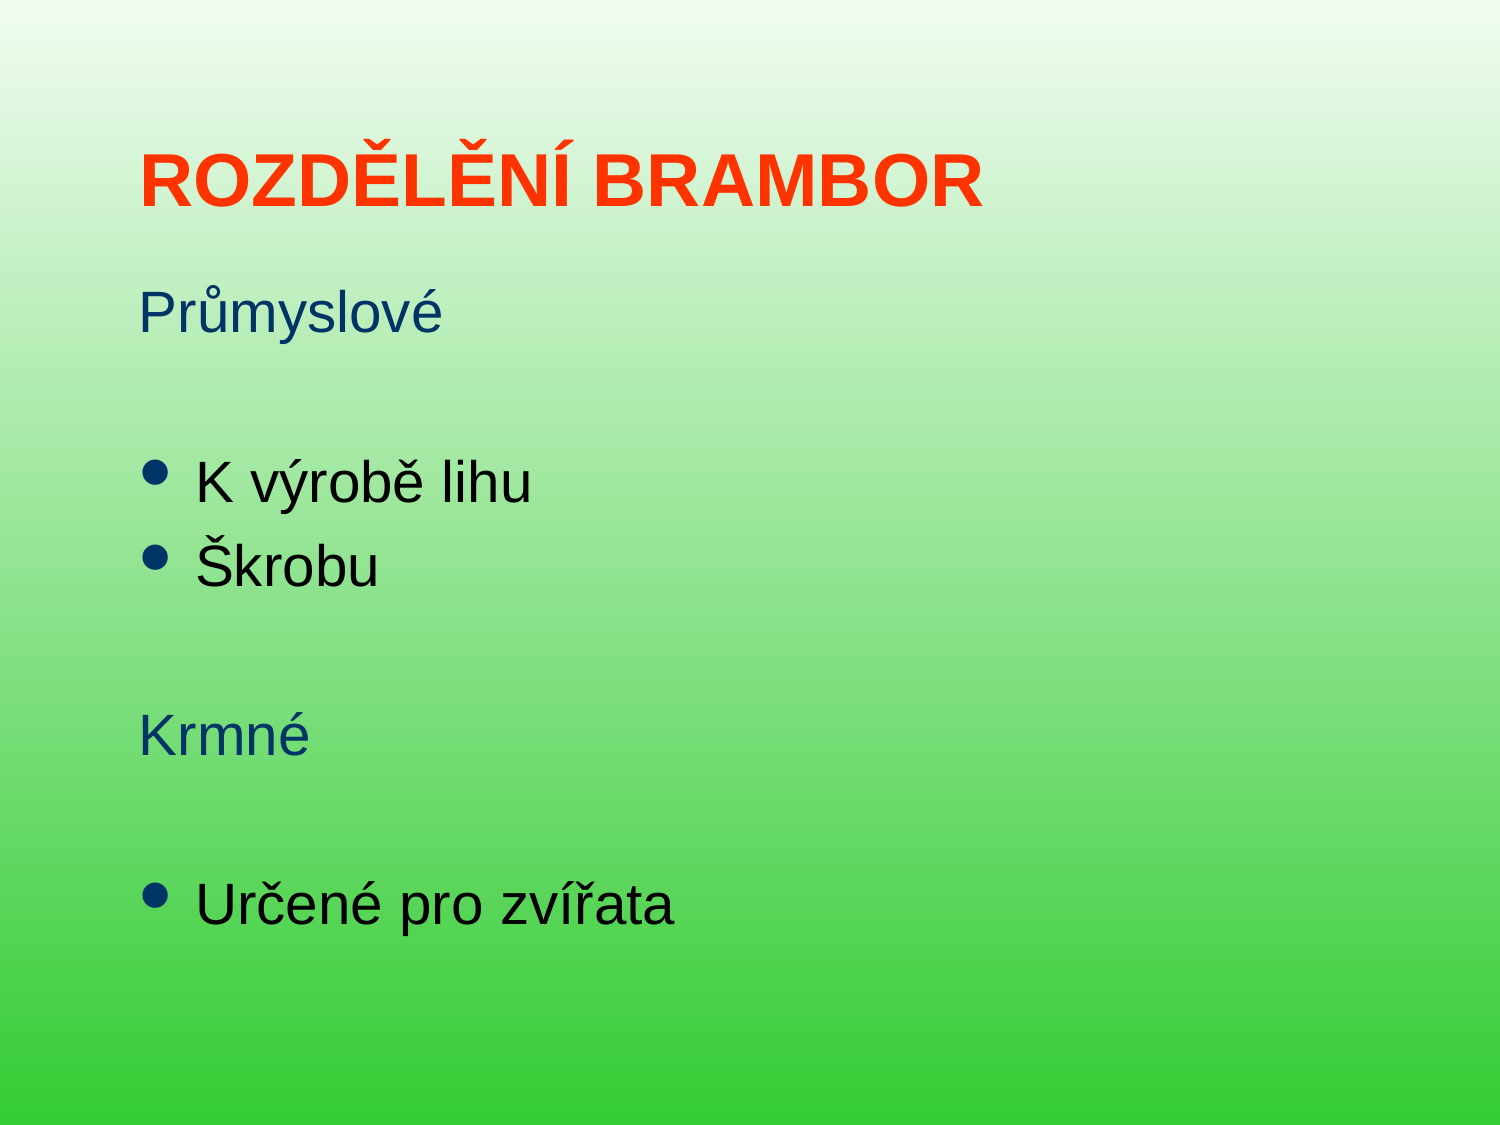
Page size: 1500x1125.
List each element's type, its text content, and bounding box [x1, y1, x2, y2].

title ROZDĚLĚNÍ BRAMBOR [124, 66, 1401, 231]
list Průmyslové K výrobě lihu Škrobu Krmné Určené pro zvířata [123, 267, 1399, 1049]
